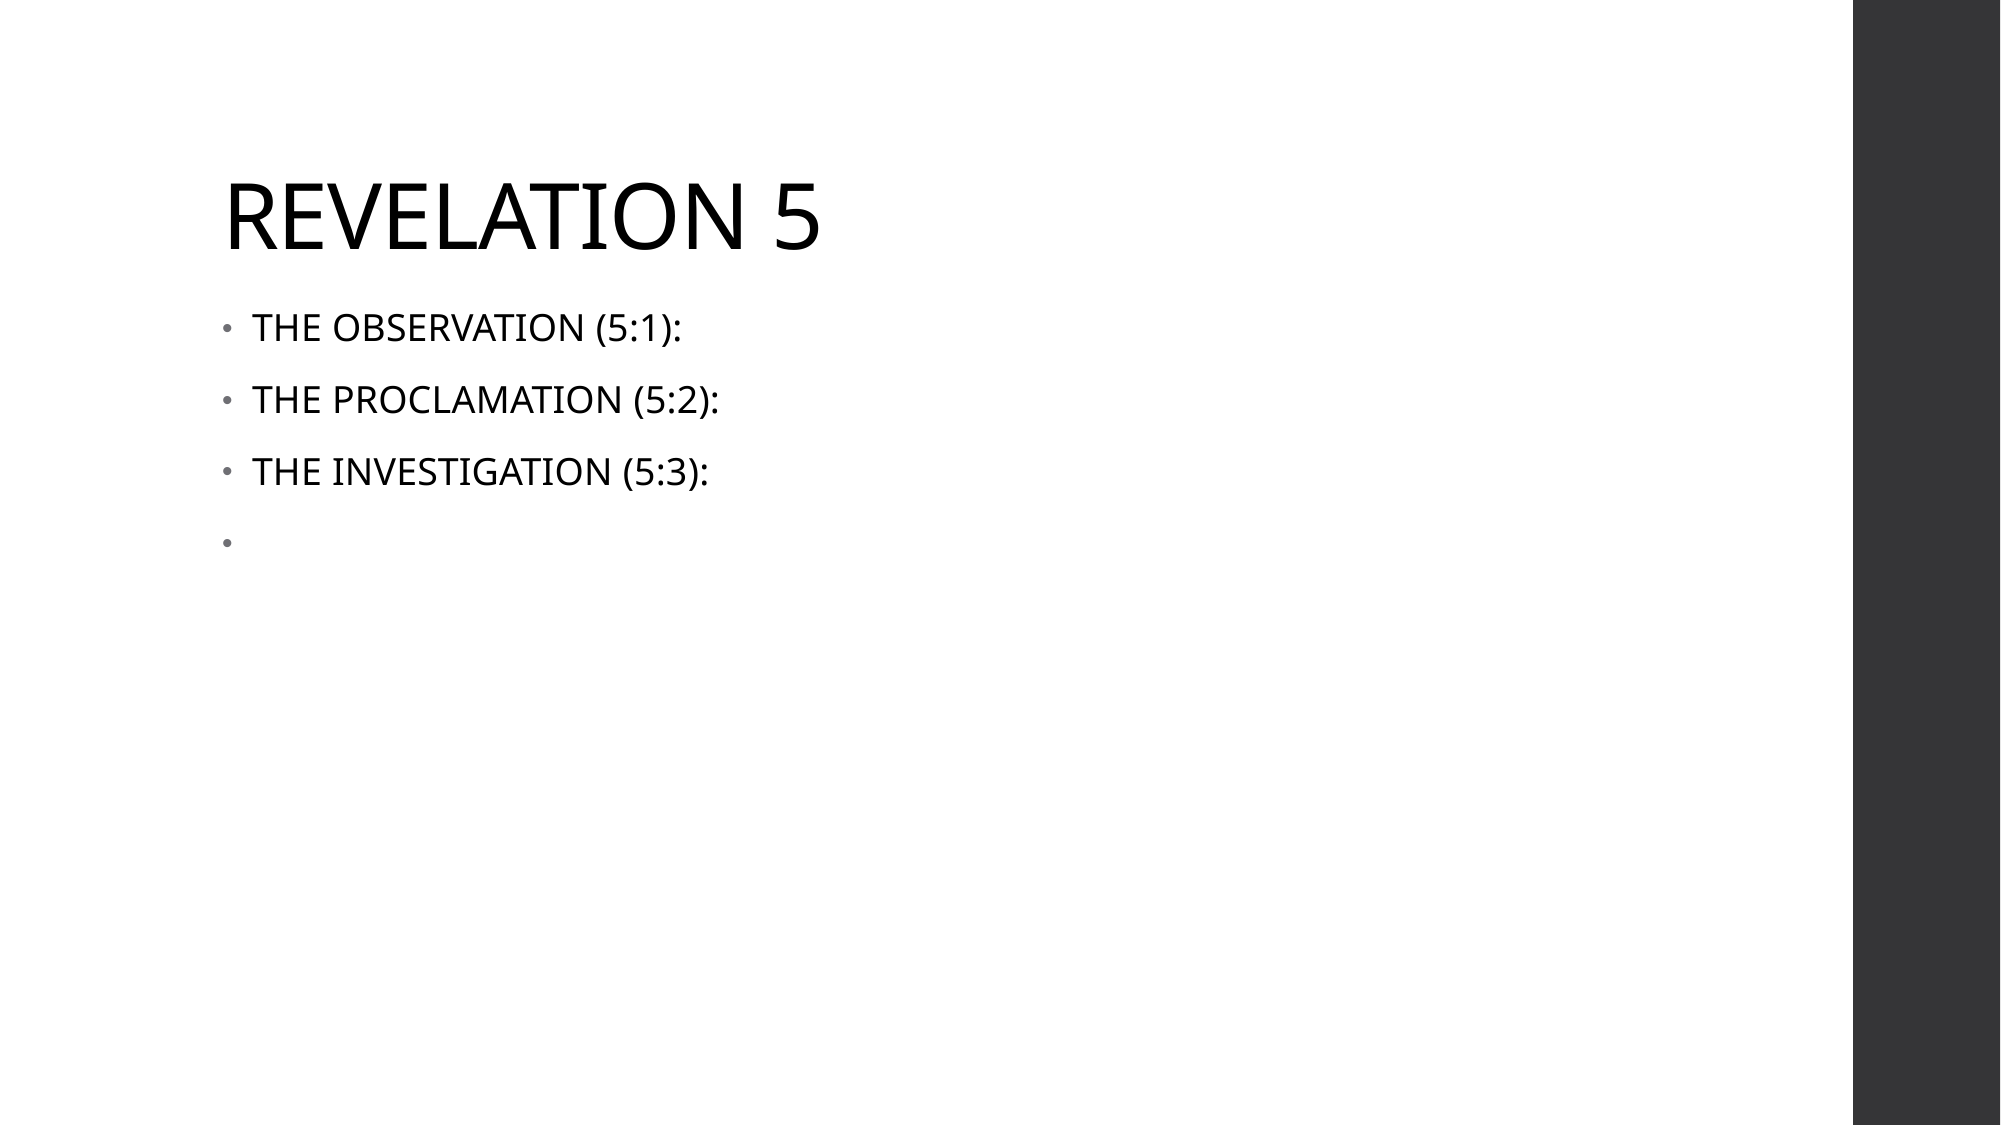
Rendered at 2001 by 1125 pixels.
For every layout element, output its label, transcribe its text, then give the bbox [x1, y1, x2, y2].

title REVELATION 5 [206, 60, 1797, 278]
list THE OBSERVATION (5:1): THE PROCLAMATION (5:2): THE INVESTIGATION (5:3): [206, 299, 1617, 1014]
